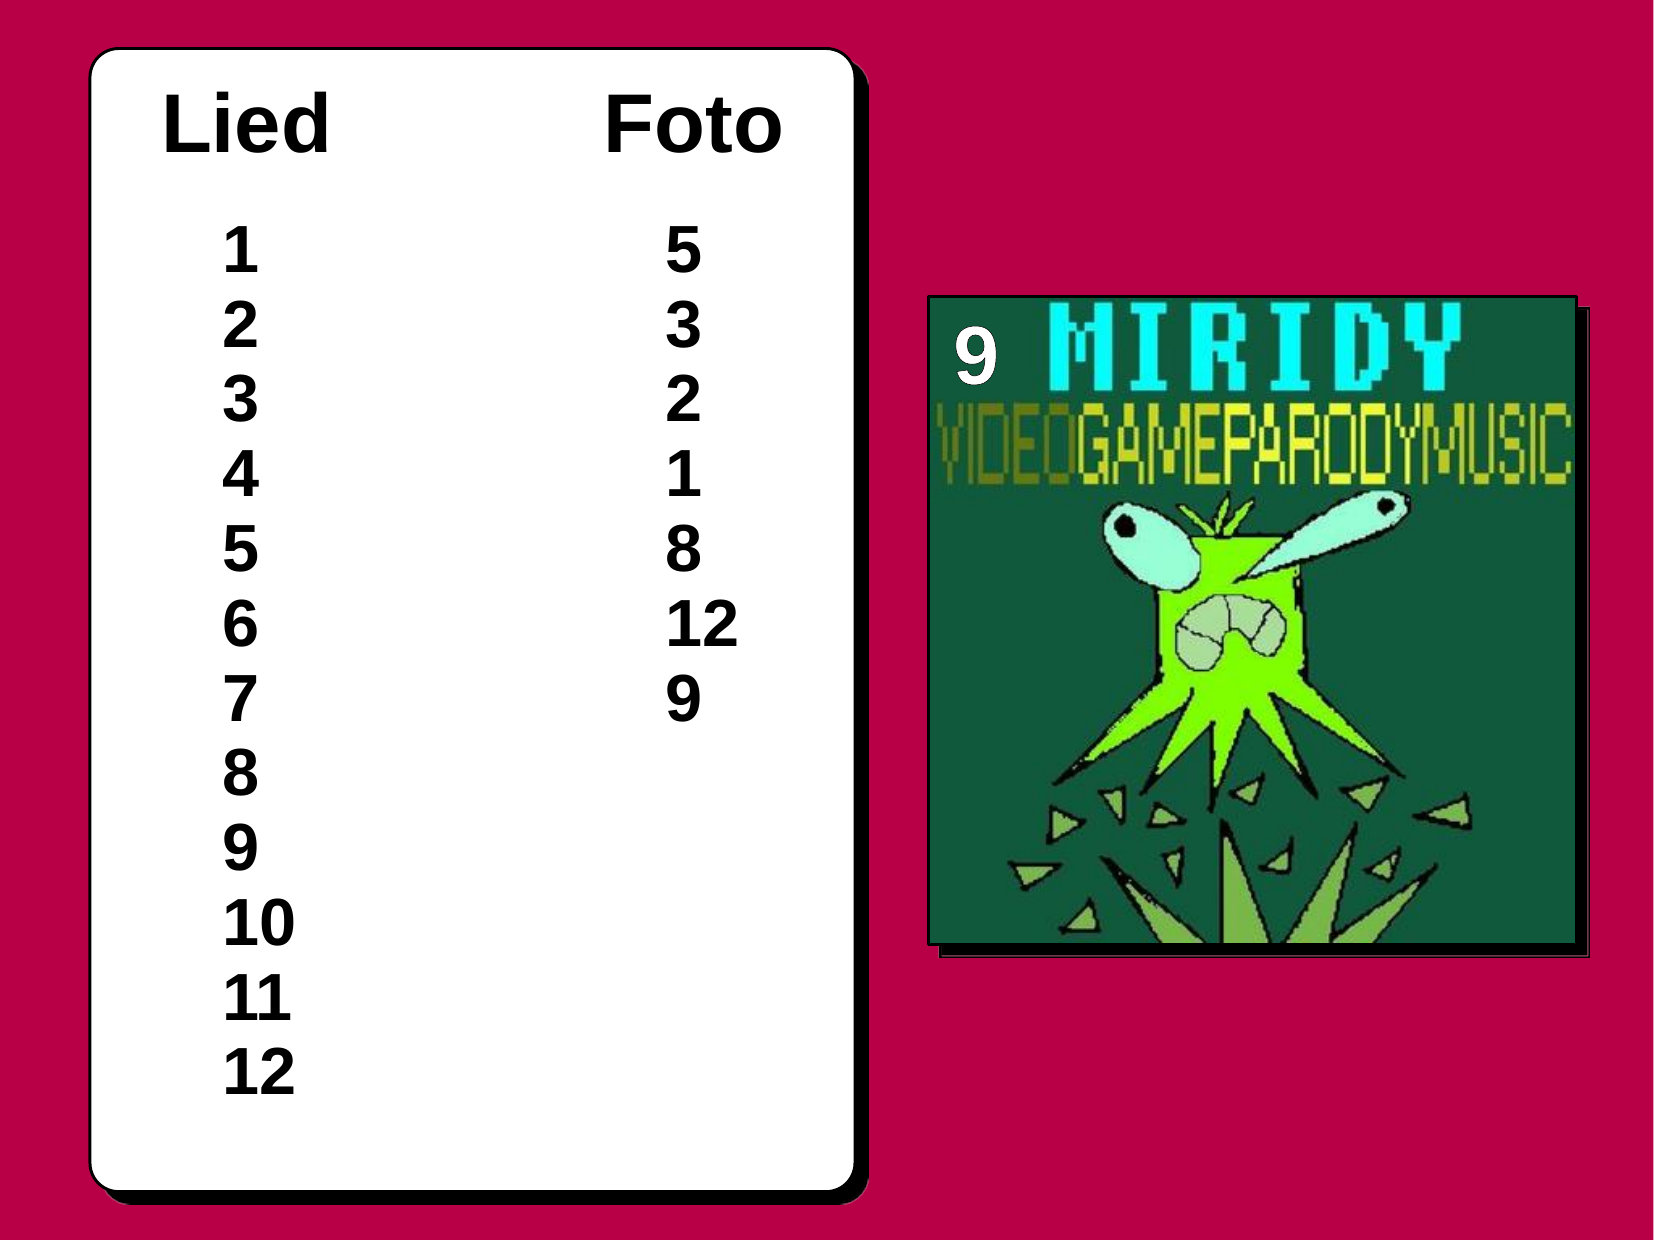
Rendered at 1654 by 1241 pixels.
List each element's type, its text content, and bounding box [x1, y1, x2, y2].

text_box 9 [938, 301, 1081, 414]
text_box [89, 48, 856, 1192]
text_box Lied Foto [134, 69, 810, 182]
text_box 1 5 2 3 3 2 4 1 5 8 6 12 7 9 8 9 10 11 12 [207, 204, 796, 1153]
picture [930, 297, 1576, 943]
